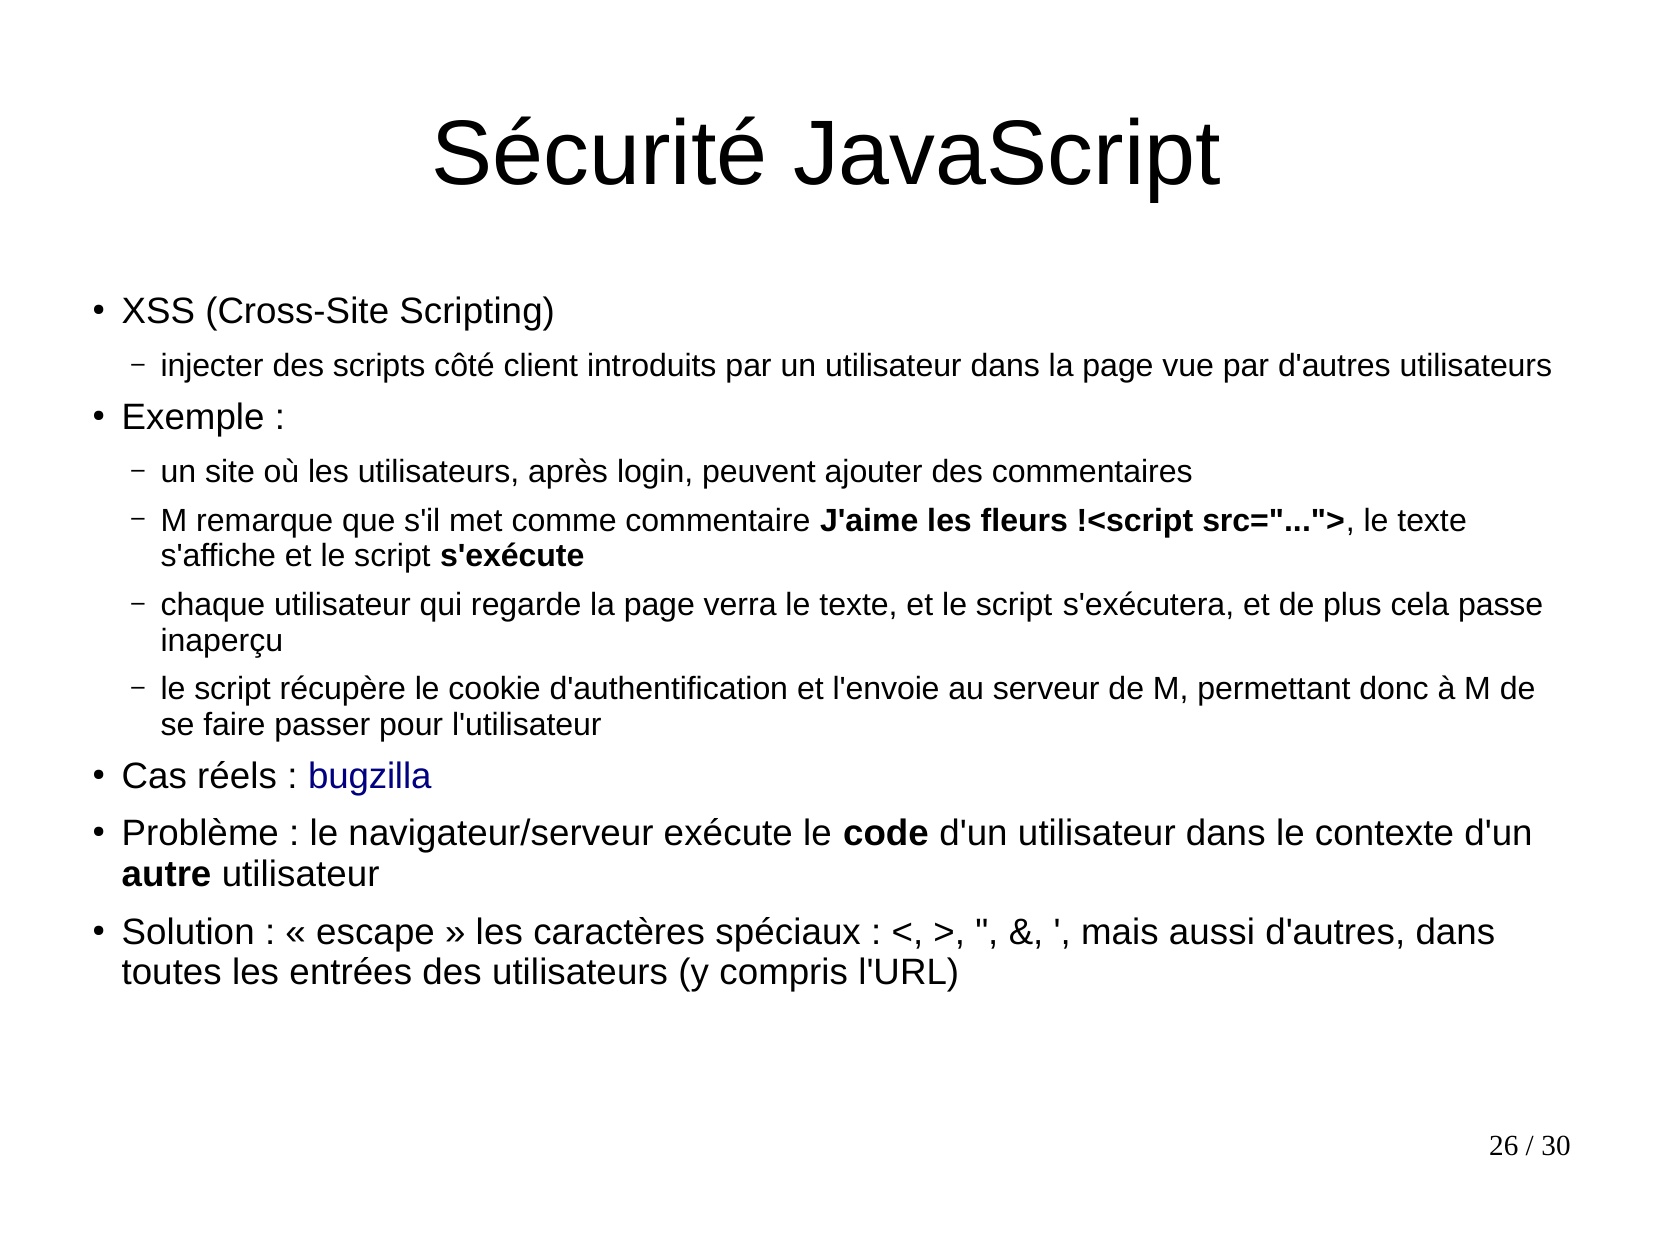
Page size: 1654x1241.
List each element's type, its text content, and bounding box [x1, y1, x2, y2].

list XSS (Cross-Site Scripting) injecter des scripts côté client introduits par un utilisateur dans la page vue par d'autres utilisateurs Exemple : un site où les utilisateurs, après login, peuvent ajouter des commentaires M remarque que s'il met comme commentaire J'aime les fleurs !<script src="...">, le texte s'affiche et le script s'exécute chaque utilisateur qui regarde la page verra le texte, et le script s'exécutera, et de plus cela passe inaperçu le script récupère le cookie d'authentification et l'envoie au serveur de M, permettant donc à M de se faire passer pour l'utilisateur Cas réels : bugzilla Problème : le navigateur/serveur exécute le code d'un utilisateur dans le contexte d'un autre utilisateur Solution : « escape » les caractères spéciaux : <, >, ", &, ', mais aussi d'autres, dans toutes les entrées des utilisateurs (y compris l'URL) [82, 290, 1571, 1010]
title Sécurité JavaScript [82, 49, 1571, 257]
